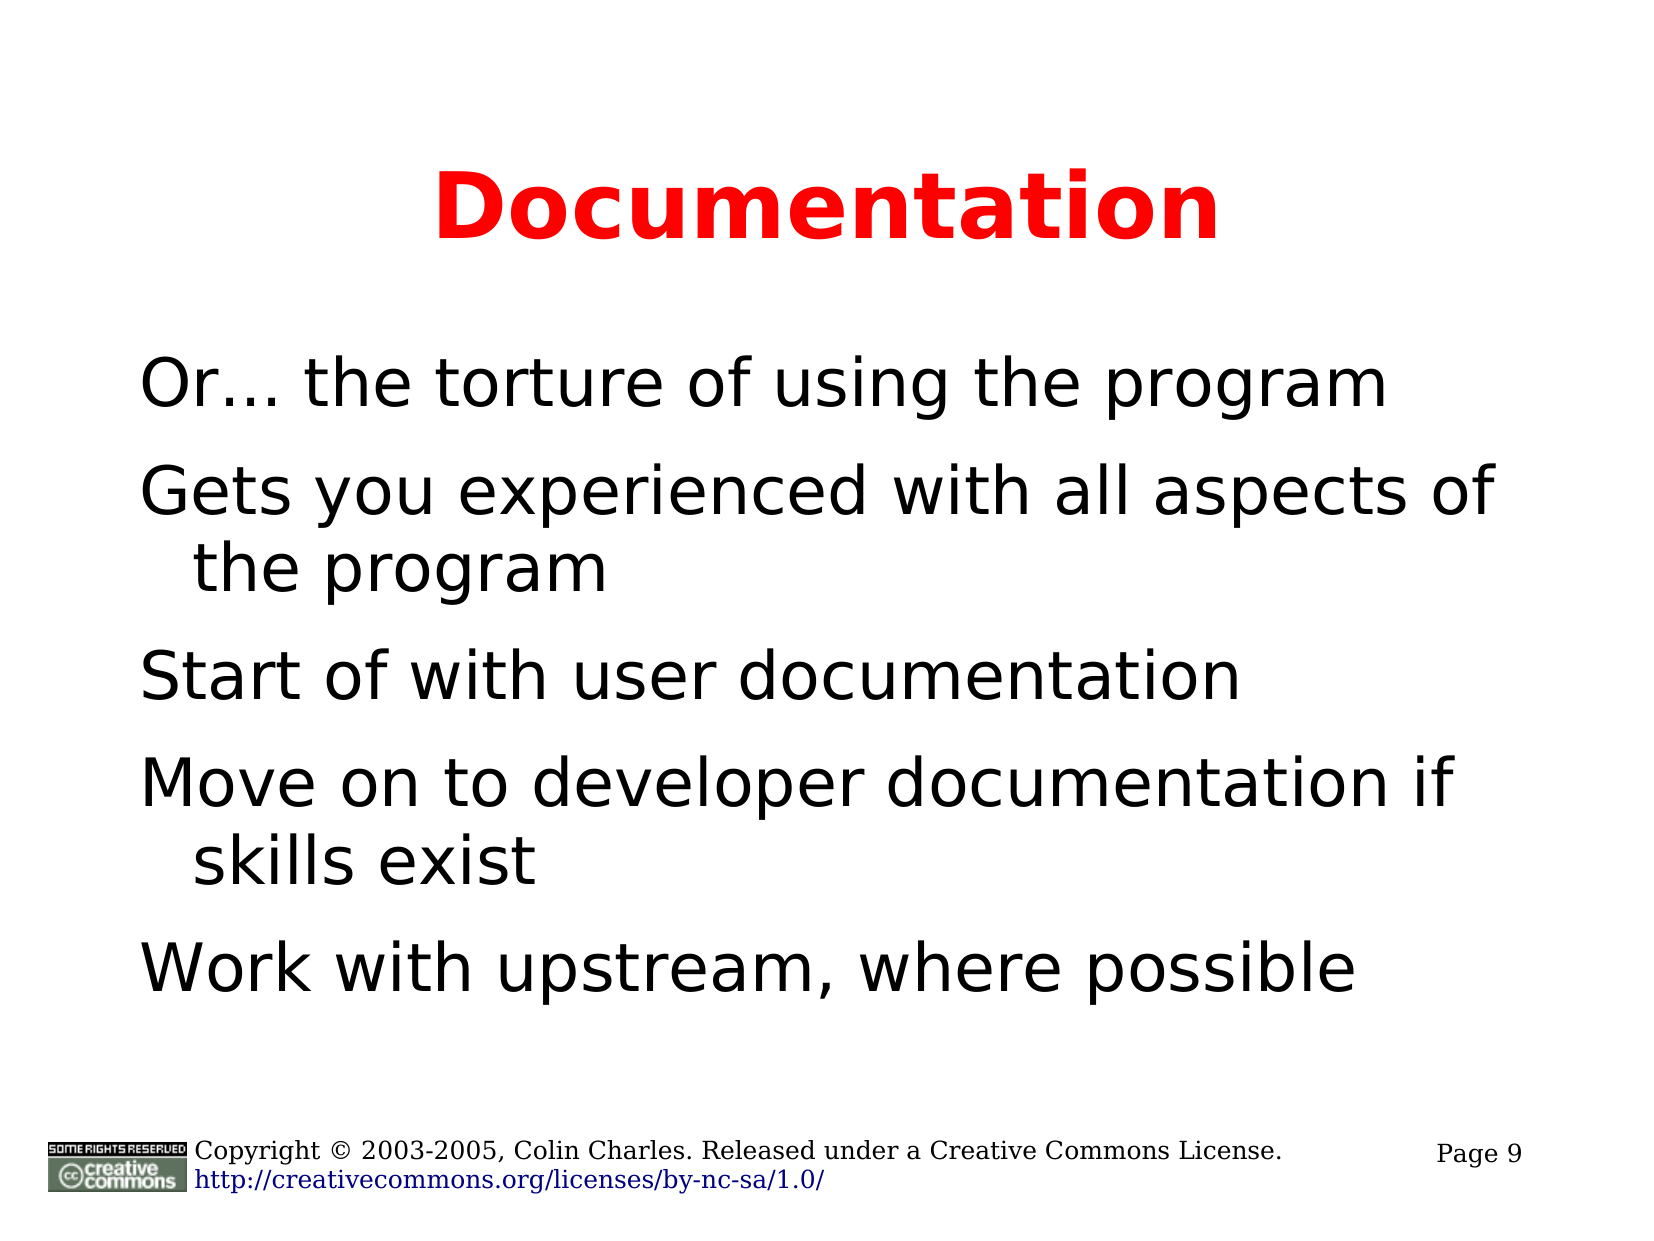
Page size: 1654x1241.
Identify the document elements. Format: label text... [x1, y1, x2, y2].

picture [48, 1142, 187, 1192]
title Documentation [121, 102, 1534, 311]
list Or... the torture of using the program Gets you experienced with all aspects of the program Start of with user documentation Move on to developer documentation if skills exist Work with upstream, where possible [121, 344, 1534, 1127]
